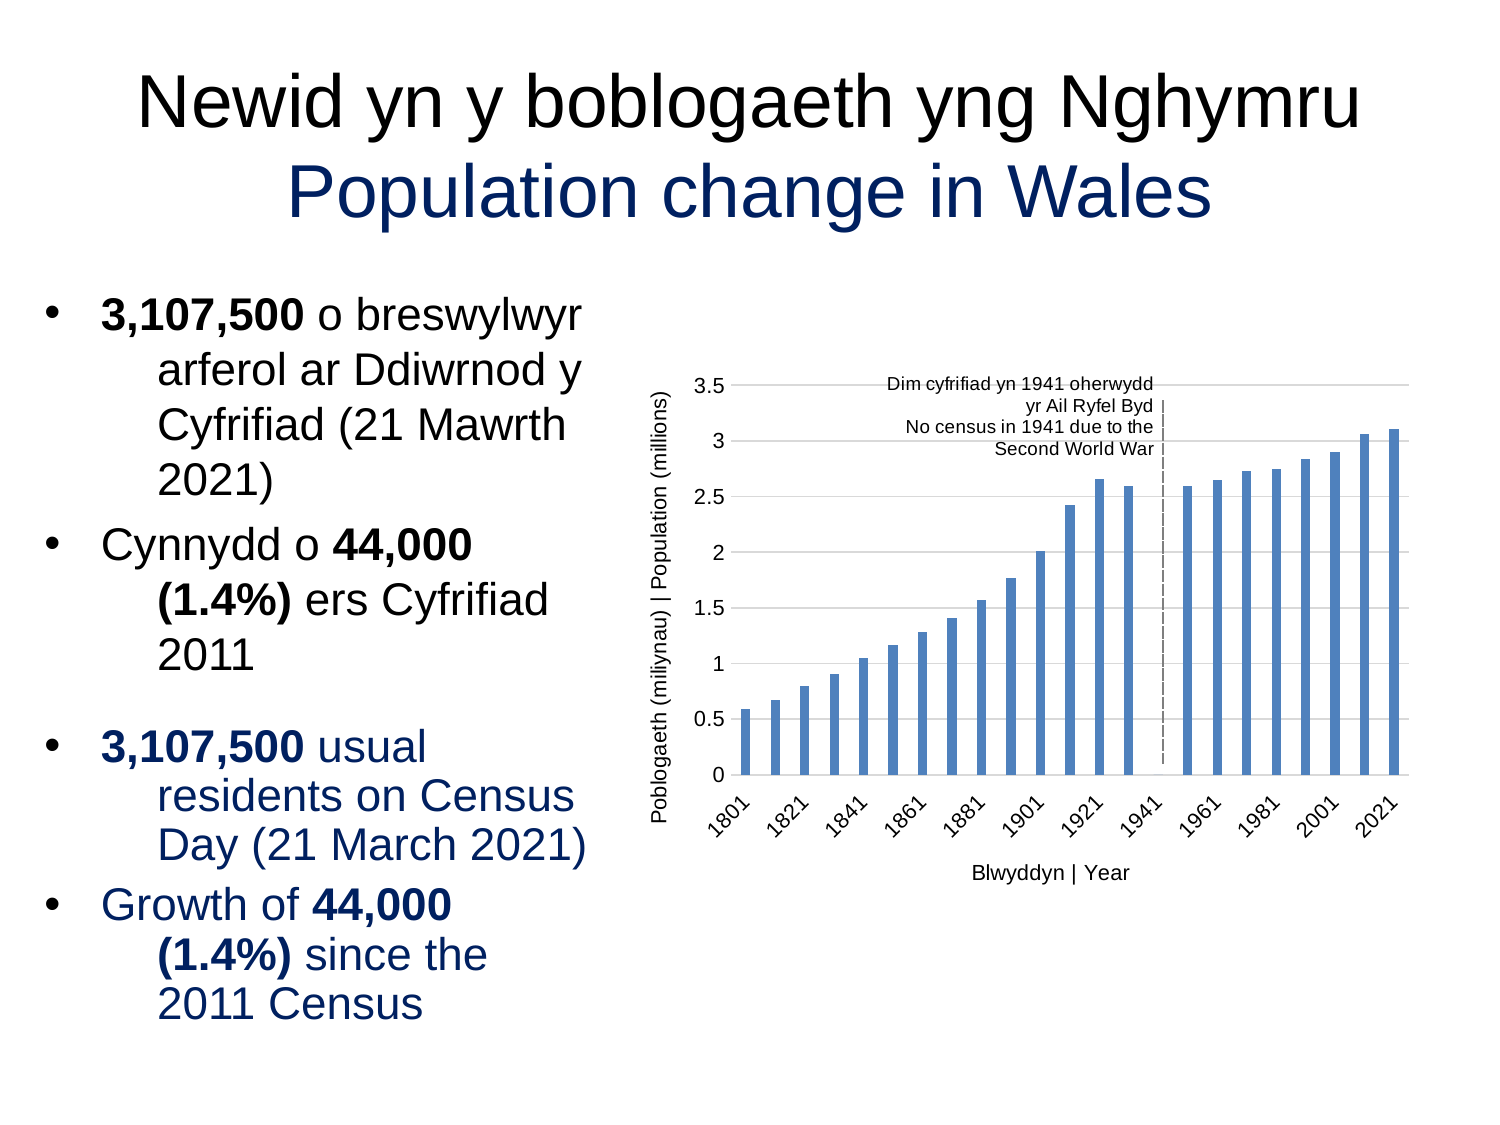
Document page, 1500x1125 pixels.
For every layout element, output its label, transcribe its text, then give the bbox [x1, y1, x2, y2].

chart [612, 361, 1426, 917]
list 3,107,500 o breswylwyr arferol ar Ddiwrnod y Cyfrifiad (21 Mawrth 2021) Cynnydd o 44,000 (1.4%) ers Cyfrifiad 2011 [29, 277, 613, 697]
title Newid yn y boblogaeth yng Nghymru Population change in Wales [75, 45, 1426, 233]
text_box 3,107,500 usual residents on Census Day (21 March 2021) Growth of 44,000 (1.4%) since the 2011 Census [29, 715, 613, 1046]
